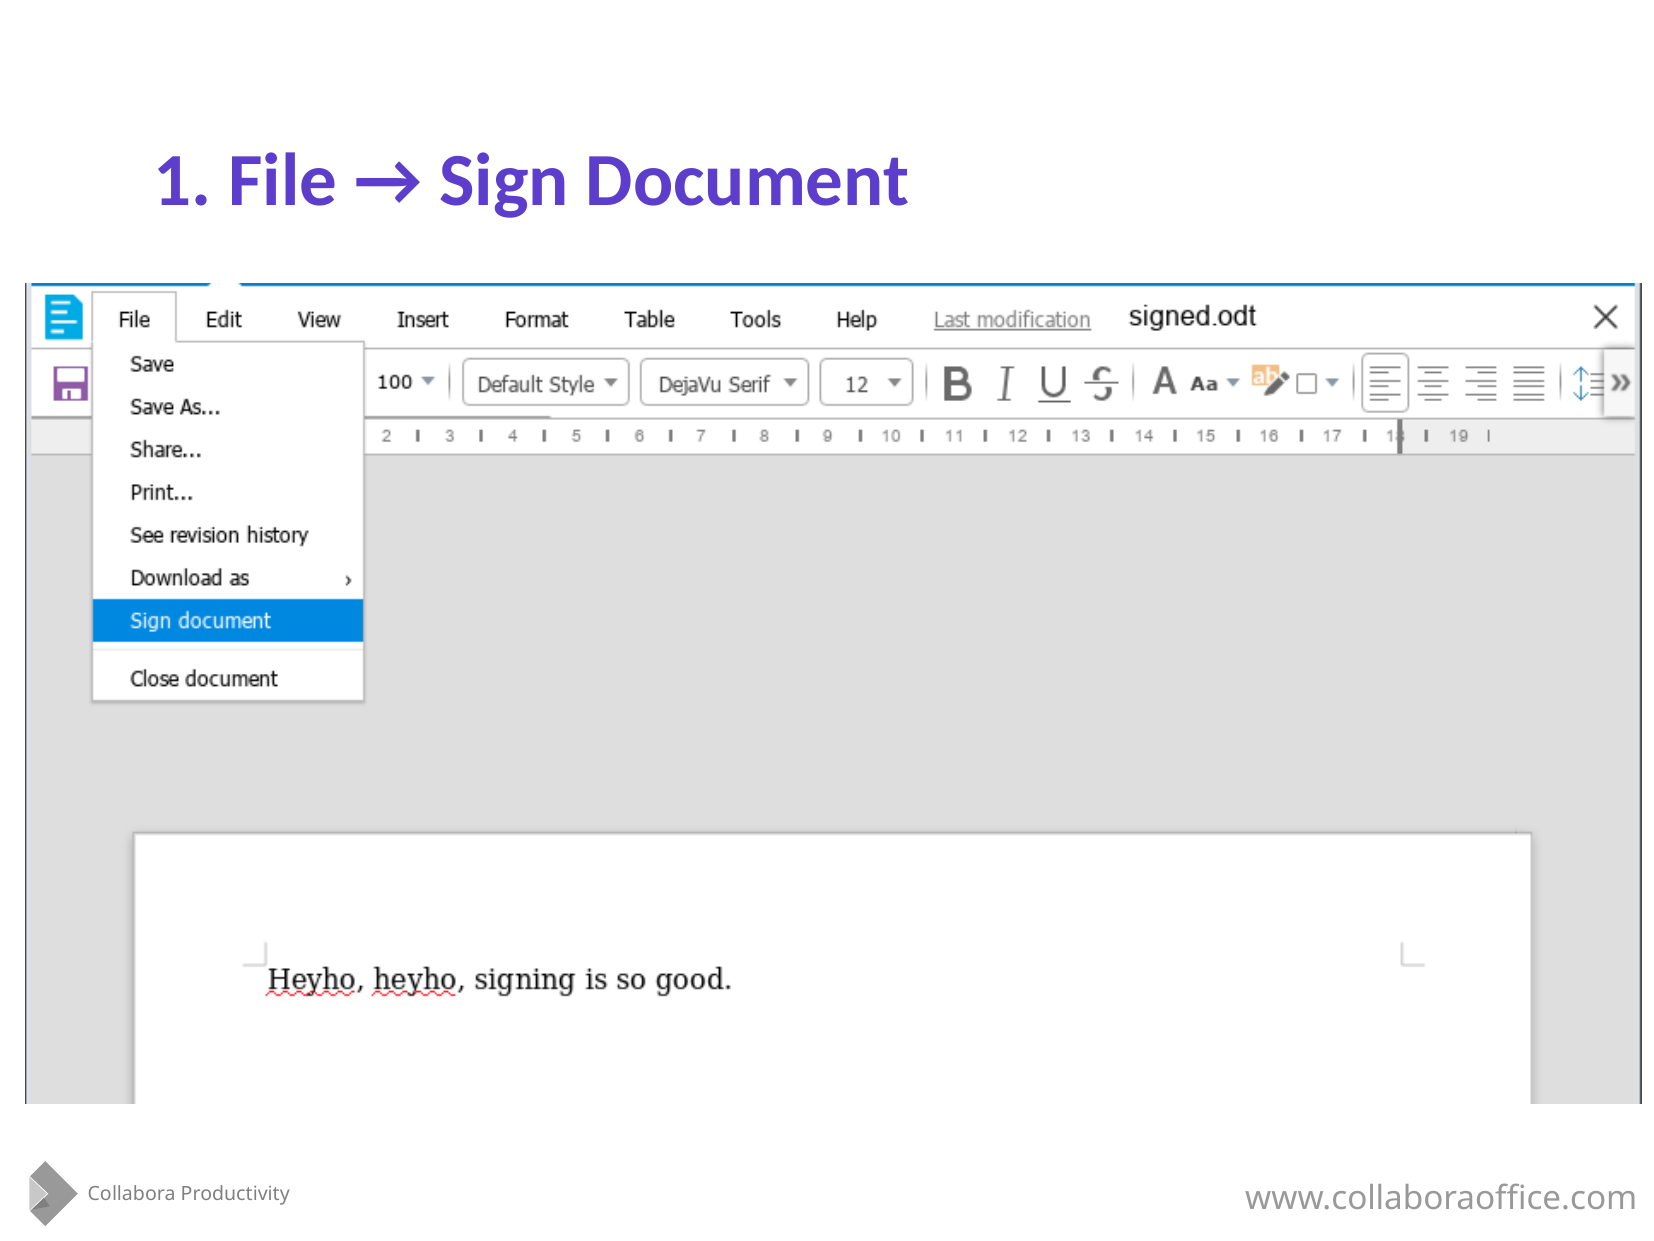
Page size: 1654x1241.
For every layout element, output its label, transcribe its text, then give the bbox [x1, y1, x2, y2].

picture [25, 283, 1642, 1104]
title 1. File → Sign Document [153, 35, 1146, 225]
